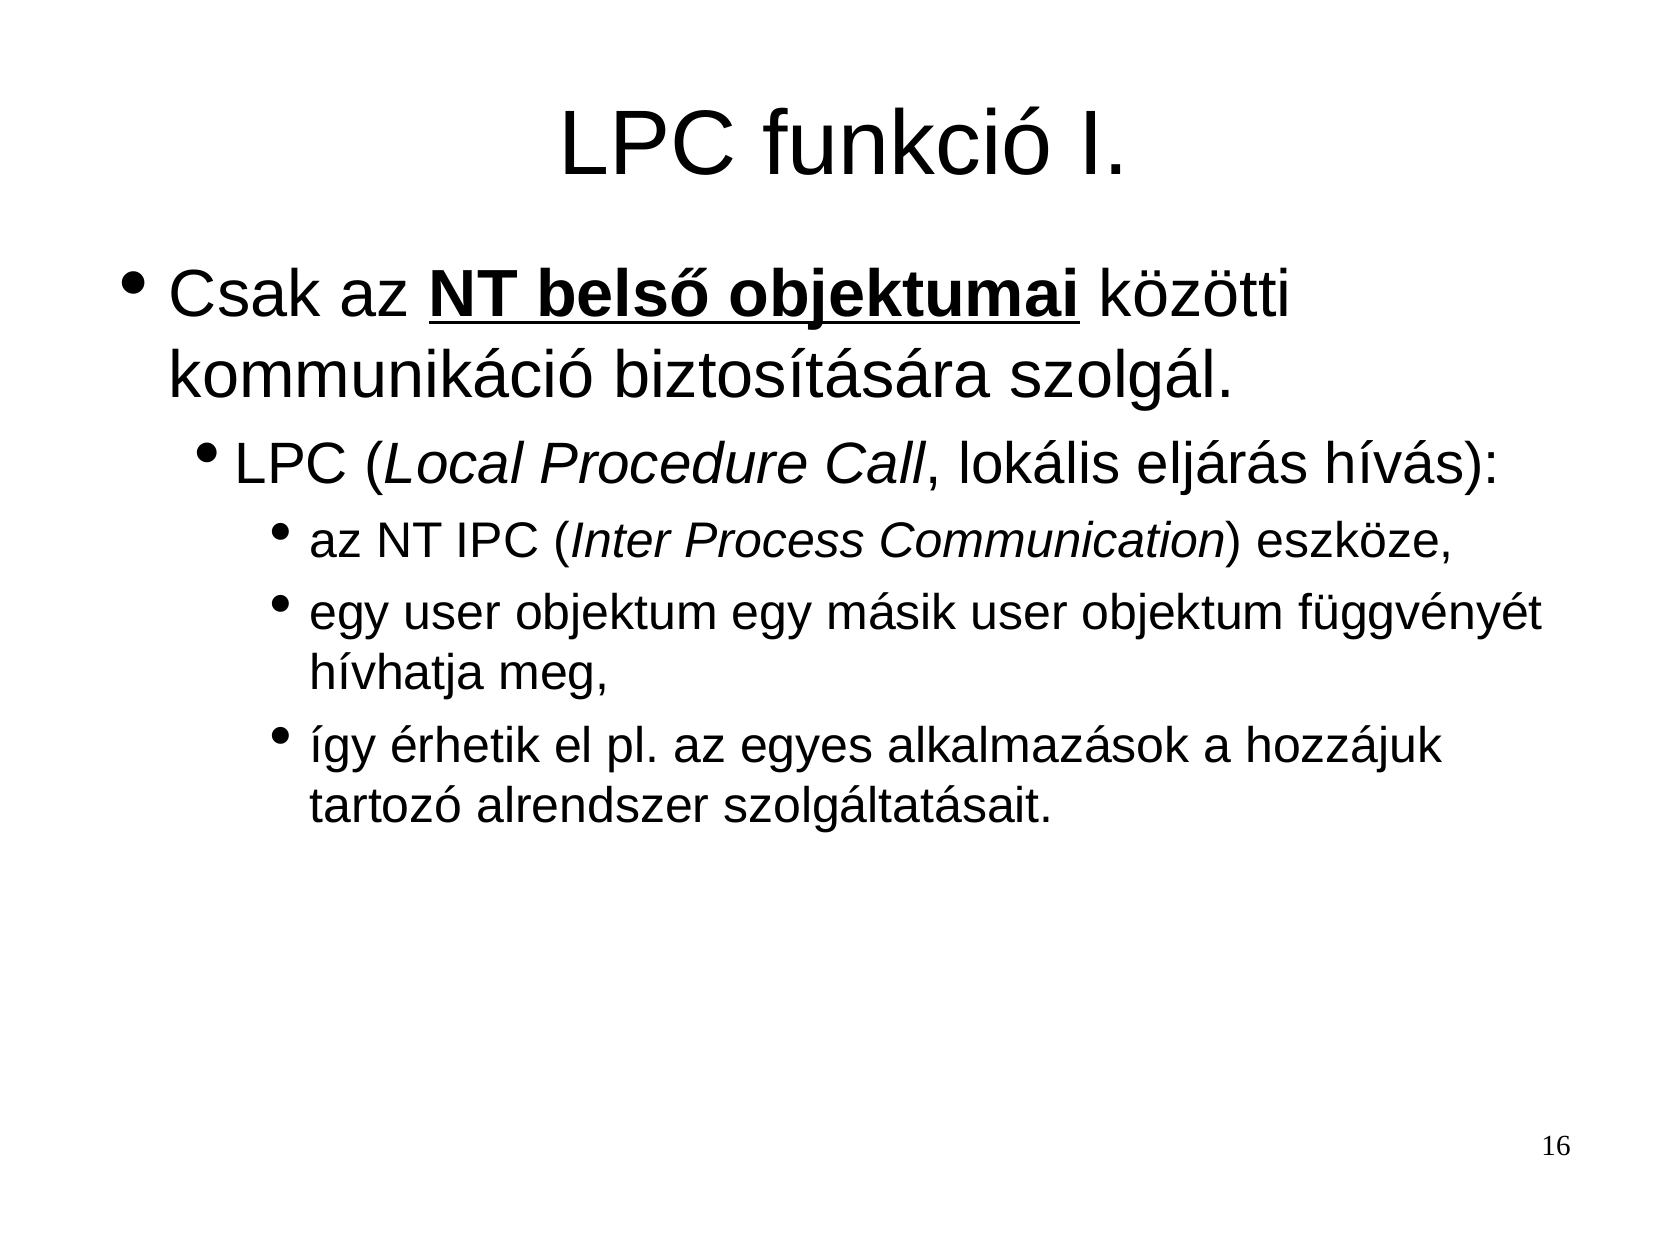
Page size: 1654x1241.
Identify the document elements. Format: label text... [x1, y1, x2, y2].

title LPC funkció I. [123, 34, 1530, 241]
list Csak az NT belső objektumai közötti kommunikáció biztosítására szolgál. LPC (Local Procedure Call, lokális eljárás hívás): az NT IPC (Inter Process Communication) eszköze, egy user objektum egy másik user objektum függvényét hívhatja meg, így érhetik el pl. az egyes alkalmazások a hozzájuk tartozó alrendszer szolgáltatásait. [32, 242, 1622, 1128]
